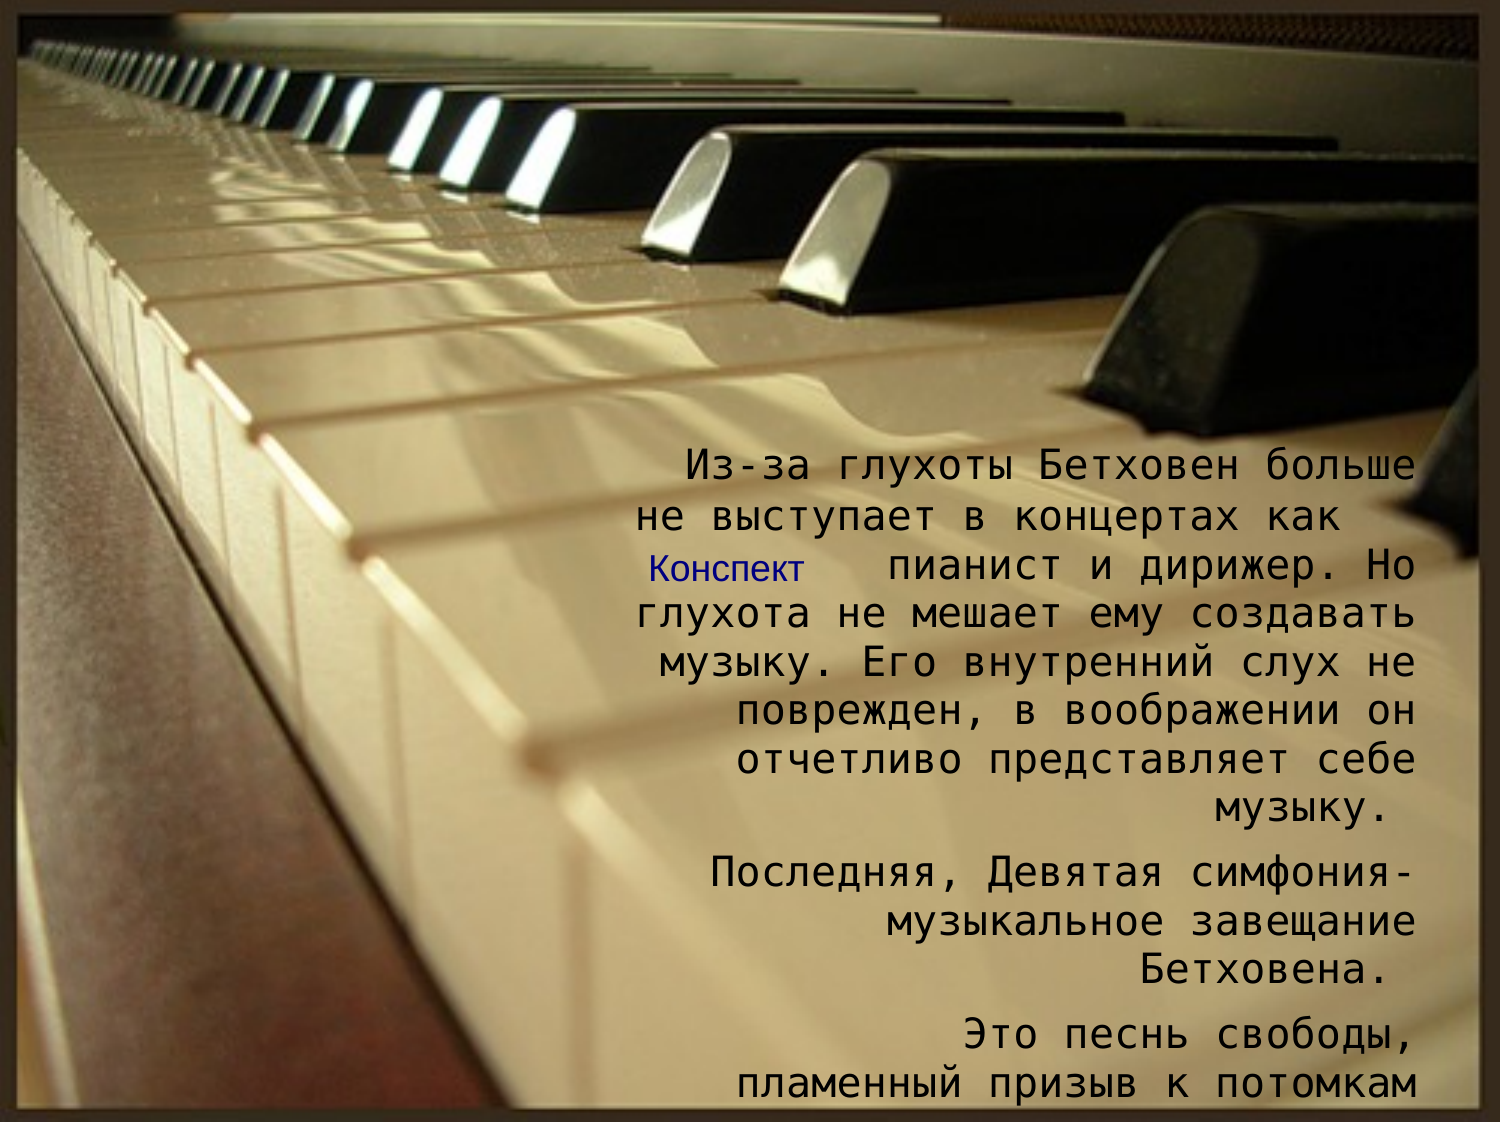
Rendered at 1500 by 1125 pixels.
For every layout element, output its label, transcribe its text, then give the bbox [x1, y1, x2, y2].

text_box Конспект [633, 540, 883, 614]
chart [67, 261, 1418, 1004]
picture [0, 0, 1500, 1123]
list Из-за глухоты Бетховен больше не выступает в концертах как пианист и дирижер. Но глухота не мешает ему создавать музыку. Его внутренний слух не поврежден, в воображении он отчетливо представляет себе музыку. Последняя, Девятая симфония- музыкальное завещание Бетховена. Это песнь свободы, пламенный призыв к потомкам [558, 1004, 1418, 1099]
